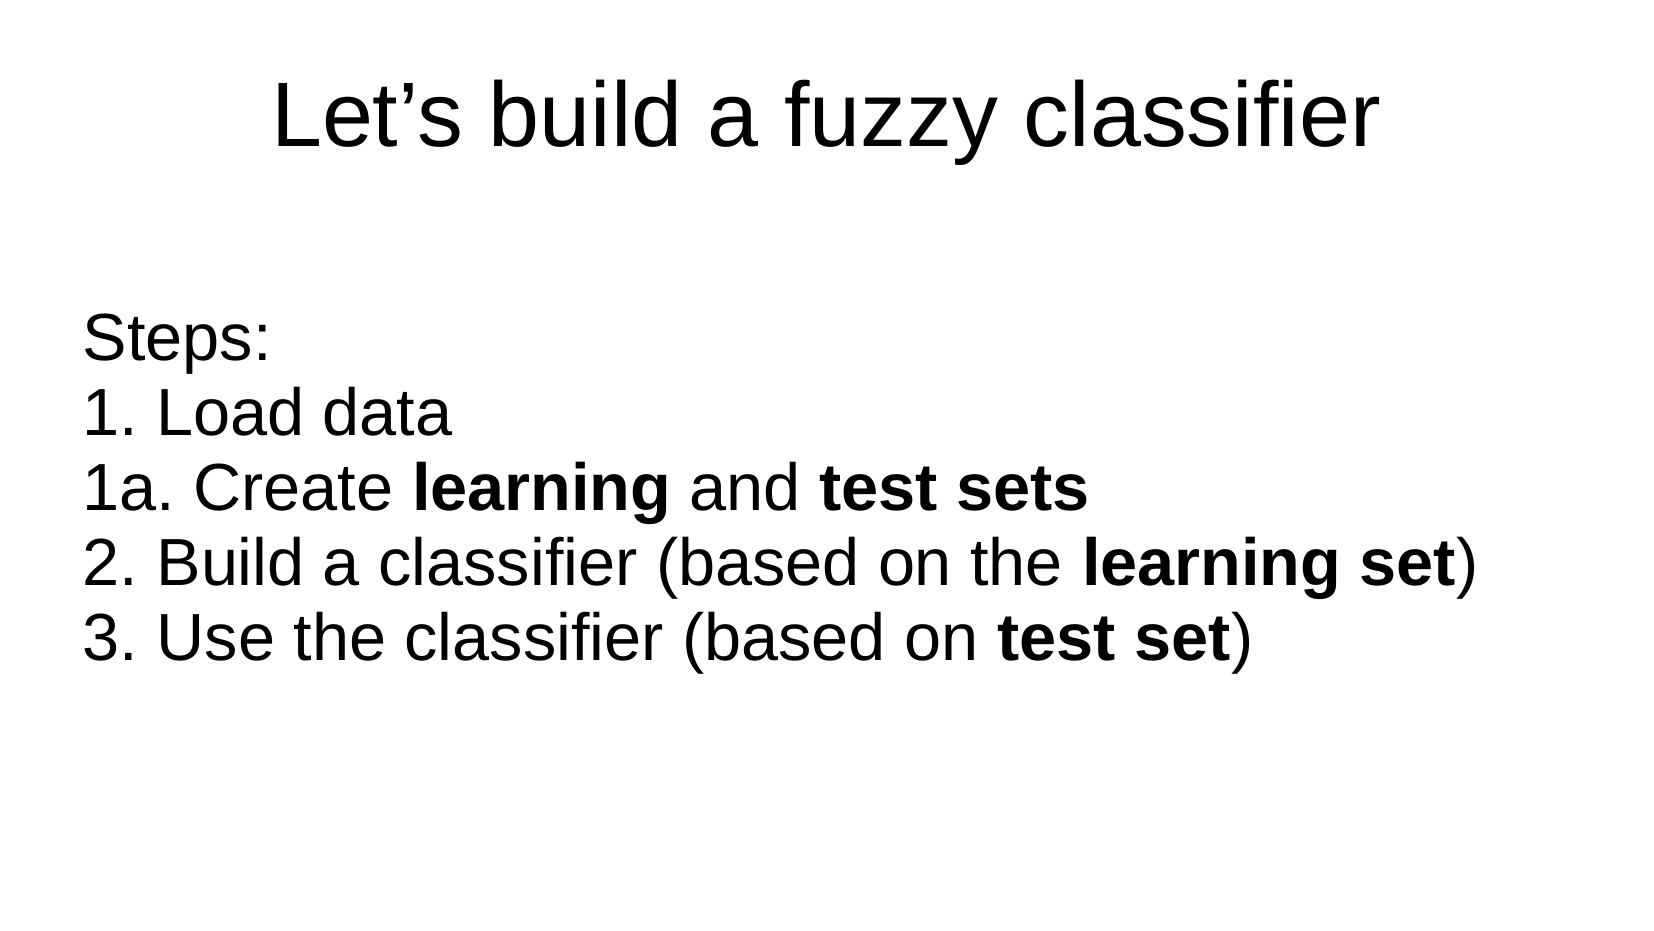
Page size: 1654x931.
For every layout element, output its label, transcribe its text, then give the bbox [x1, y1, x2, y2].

subtitle Steps: 1. Load data 1a. Create learning and test sets 2. Build a classifier (based on the learning set) 3. Use the classifier (based on test set) [82, 217, 1571, 758]
title Let’s build a fuzzy classifier [82, 37, 1571, 193]
